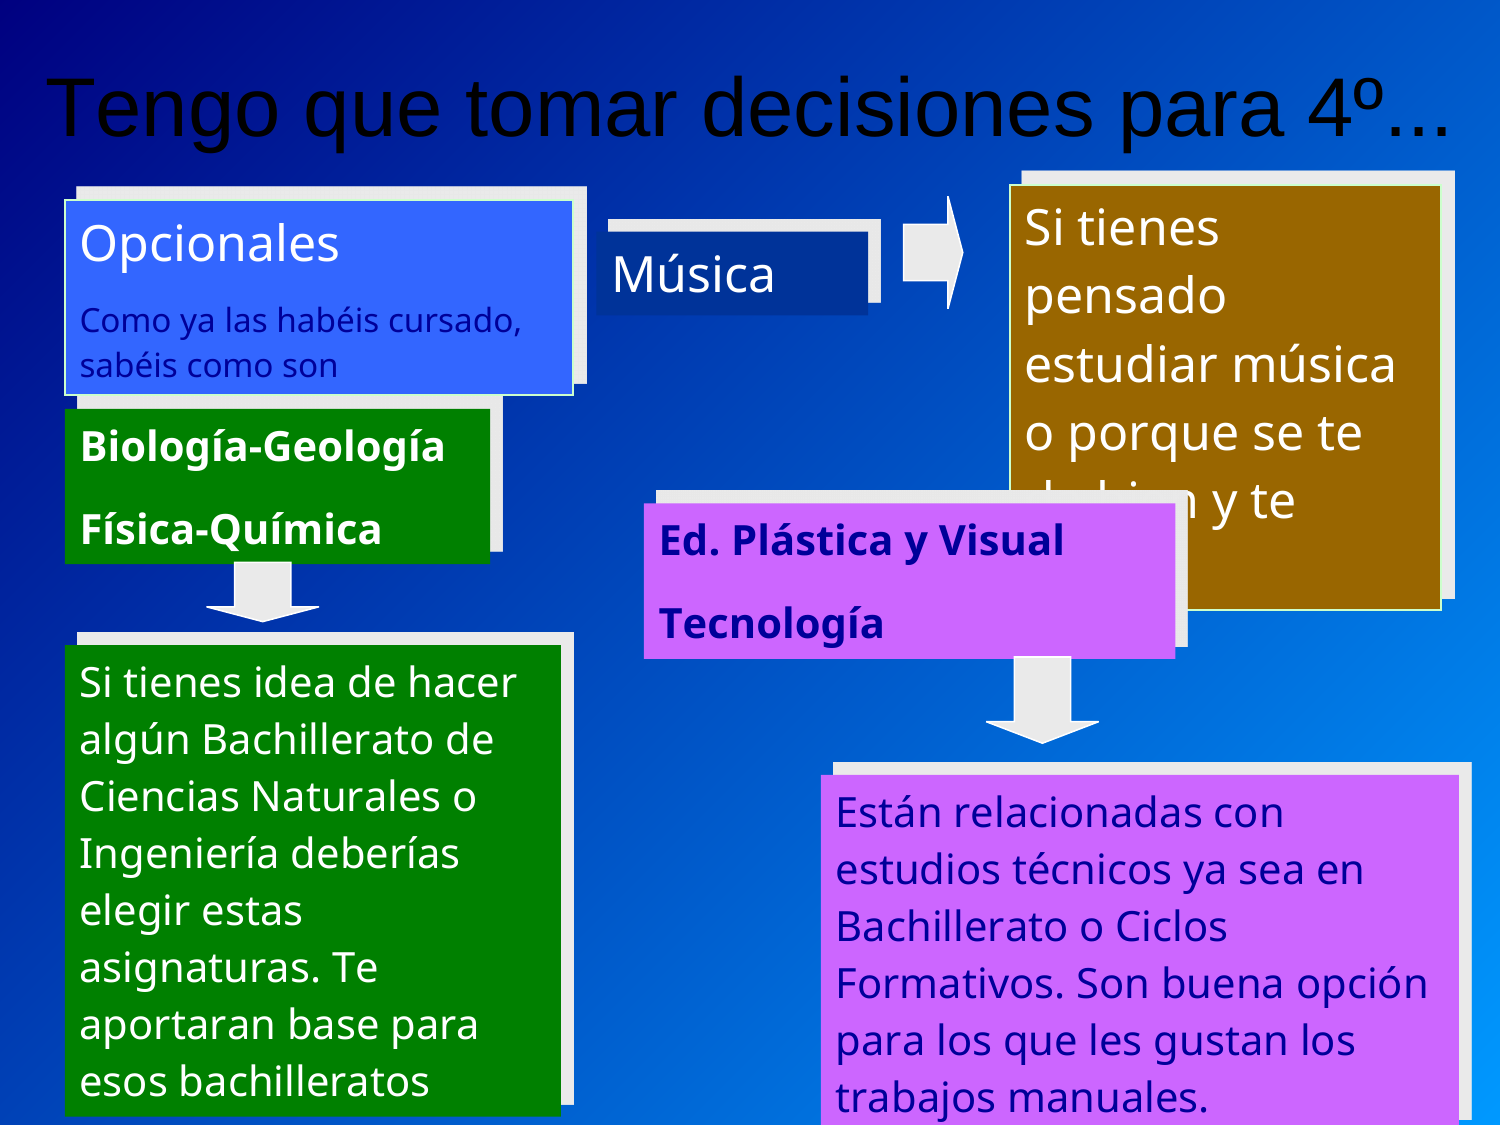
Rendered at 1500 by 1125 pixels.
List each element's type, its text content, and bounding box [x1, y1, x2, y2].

text_box Biología-Geología Física-Química [64, 408, 491, 565]
text_box [986, 656, 1099, 744]
text_box Música [596, 231, 869, 316]
text_box Ed. Plástica y Visual Tecnología [643, 503, 1176, 659]
text_box Opcionales Como ya las habéis cursado, sabéis como son [64, 199, 573, 395]
title Tengo que tomar decisiones para 4º... [0, 13, 1500, 202]
text_box Están relacionadas con estudios técnicos ya sea en Bachillerato o Ciclos Formativos. Son buena opción para los que les gustan los trabajos manuales. [820, 774, 1459, 1125]
text_box [903, 196, 963, 309]
text_box [206, 562, 320, 622]
text_box Si tienes idea de hacer algún Bachillerato de Ciencias Naturales o Ingeniería deberías elegir estas asignaturas. Te aportaran base para esos bachilleratos [64, 645, 561, 1117]
text_box Si tienes pensado estudiar música o porque se te da bien y te gusta [1009, 184, 1441, 610]
